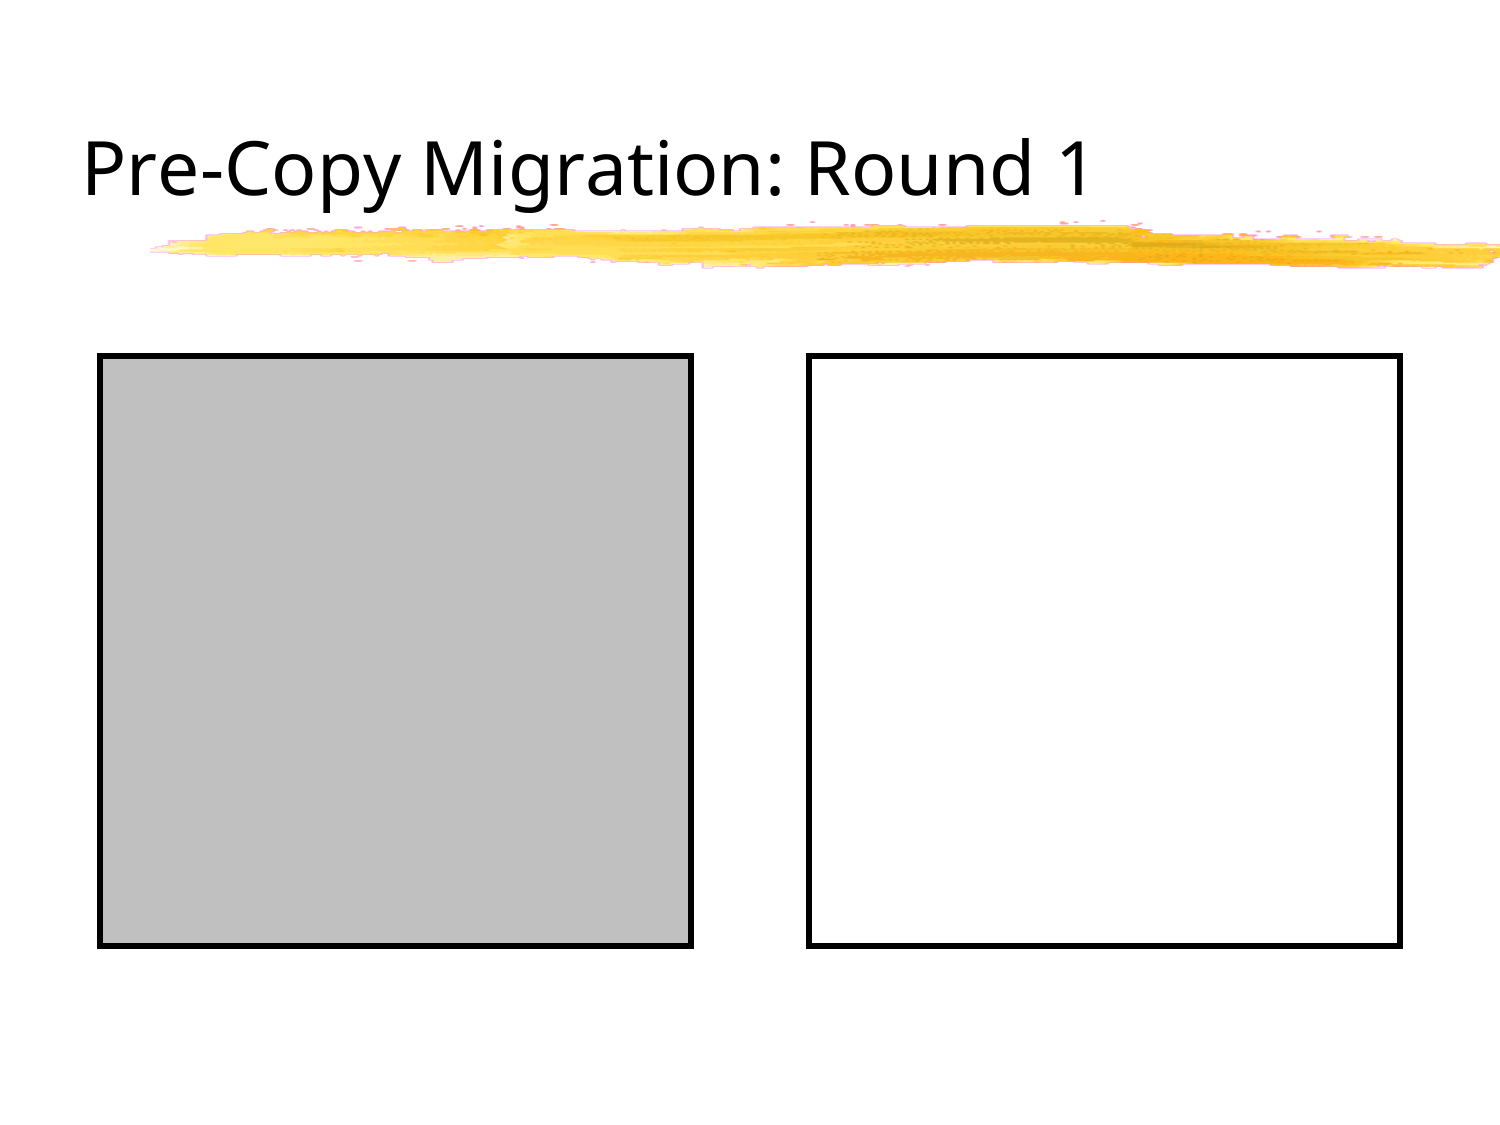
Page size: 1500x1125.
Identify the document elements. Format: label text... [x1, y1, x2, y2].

title Pre-Copy Migration: Round 1 [66, 37, 1342, 225]
picture [150, 215, 1500, 279]
text_box [100, 355, 691, 947]
